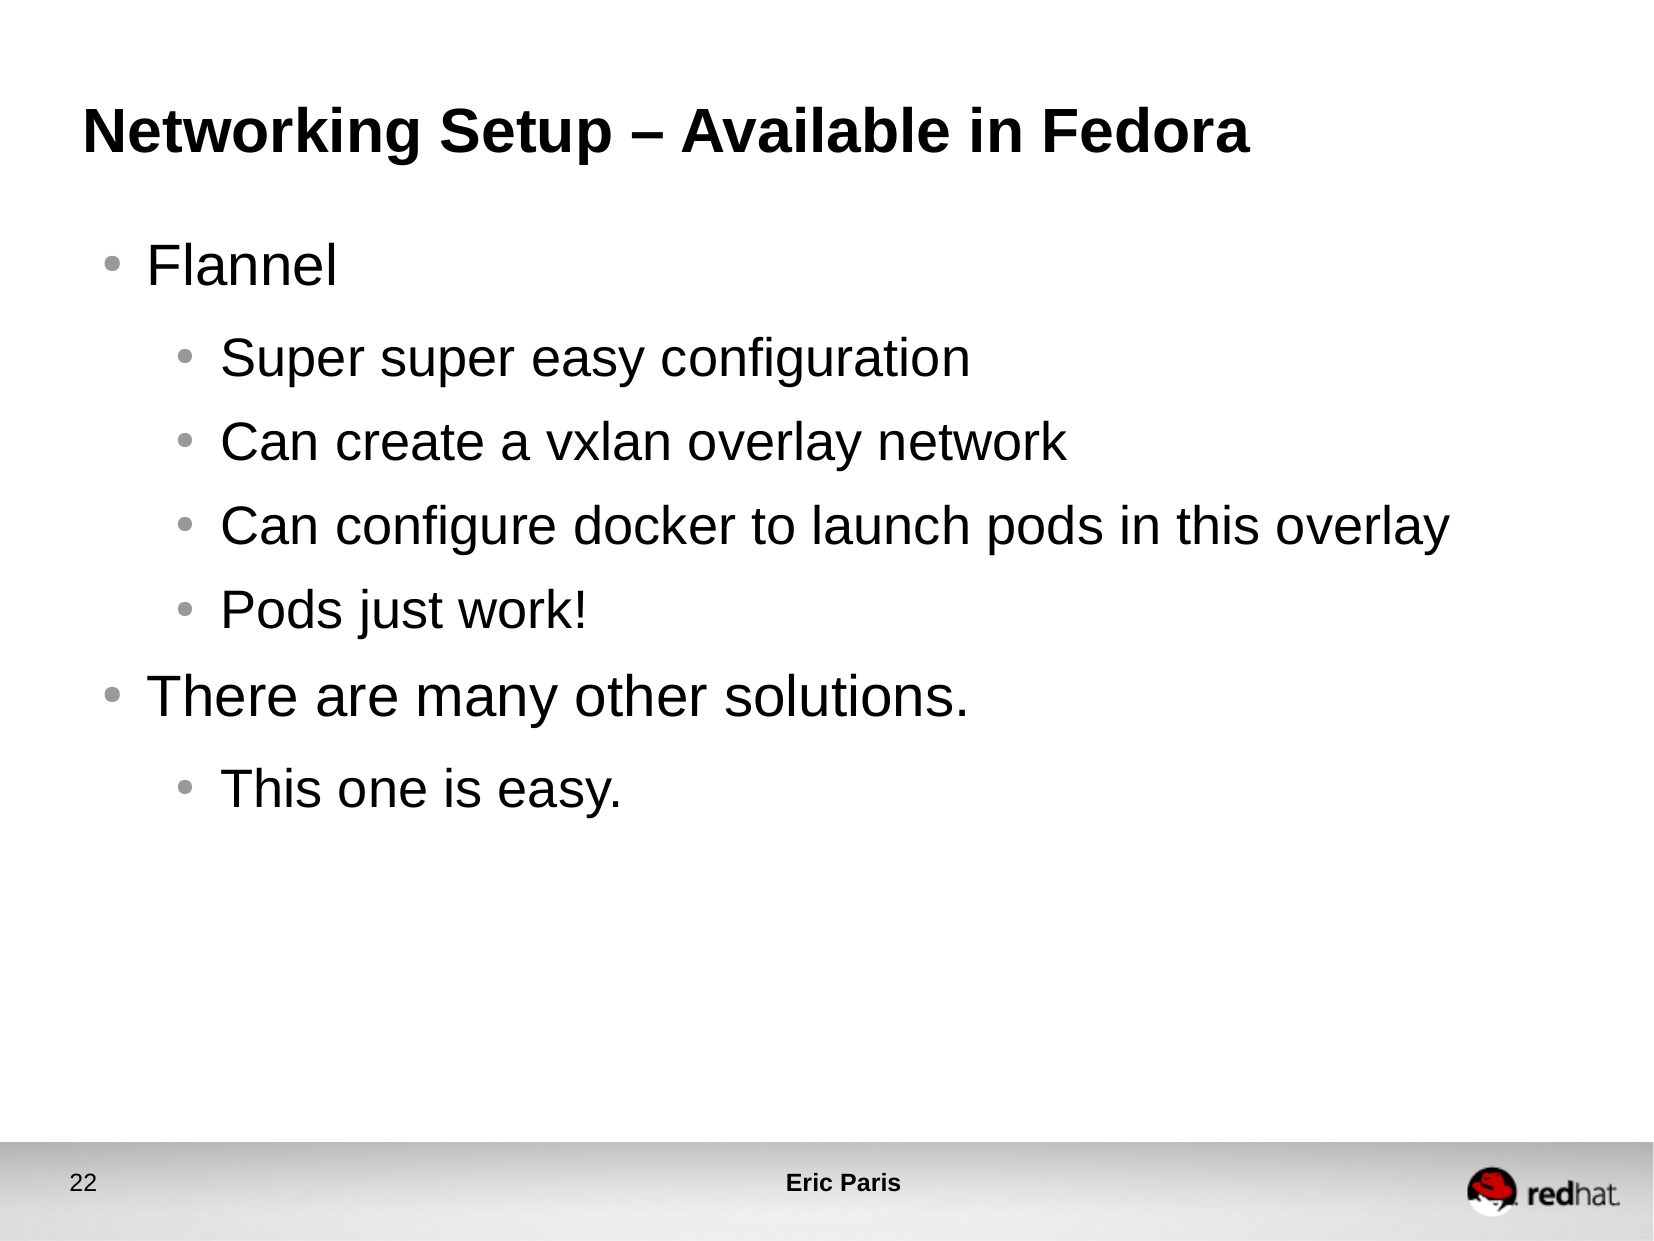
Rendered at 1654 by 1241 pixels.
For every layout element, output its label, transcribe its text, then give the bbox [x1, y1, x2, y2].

title Networking Setup – Available in Fedora [82, 37, 1571, 226]
picture [0, 1142, 1654, 1241]
list Flannel Super super easy configuration Can create a vxlan overlay network Can configure docker to launch pods in this overlay Pods just work! There are many other solutions. This one is easy. [86, 232, 1576, 1027]
